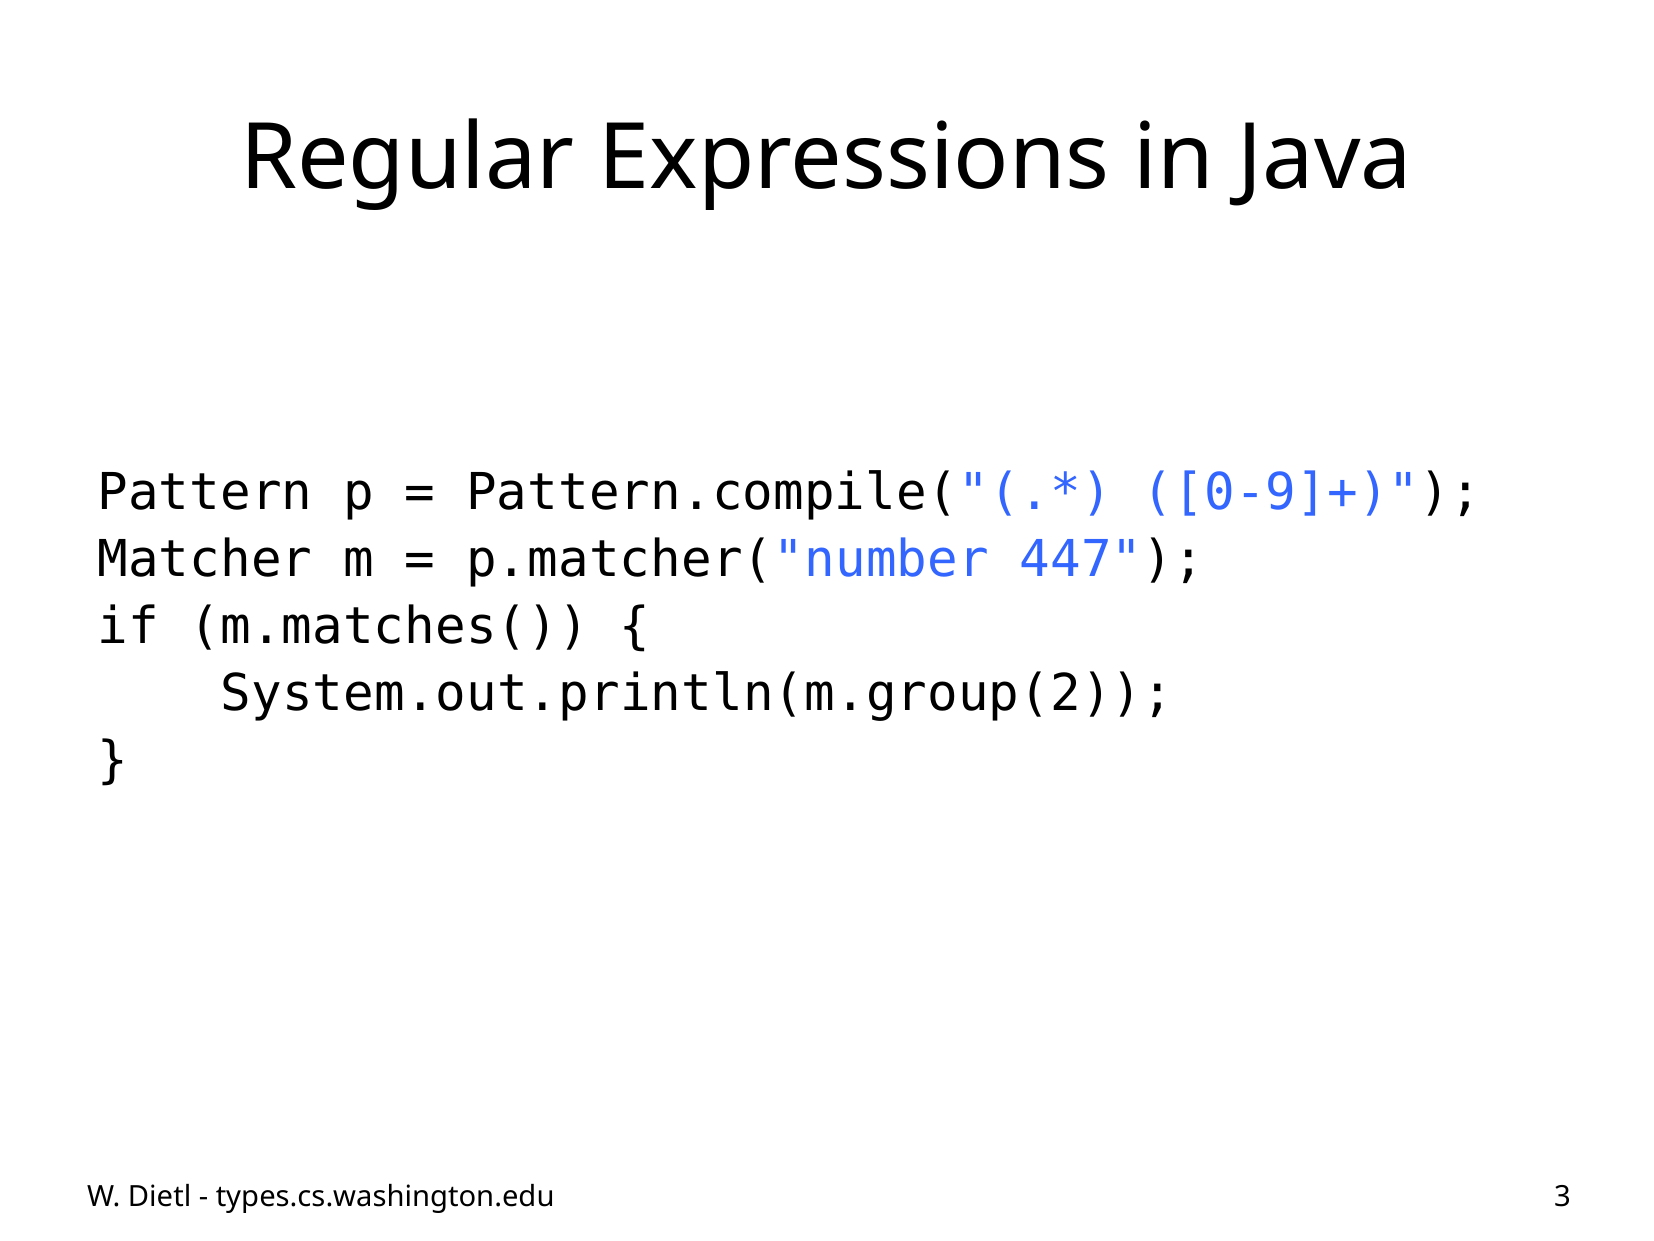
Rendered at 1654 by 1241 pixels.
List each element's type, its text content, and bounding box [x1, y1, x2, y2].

title Regular Expressions in Java [82, 49, 1571, 257]
text_box Pattern p = Pattern.compile("(.*) ([0-9]+)"); Matcher m = p.matcher("number 447"); if (m.matches()) { System.out.println(m.group(2)); } [82, 454, 1571, 841]
